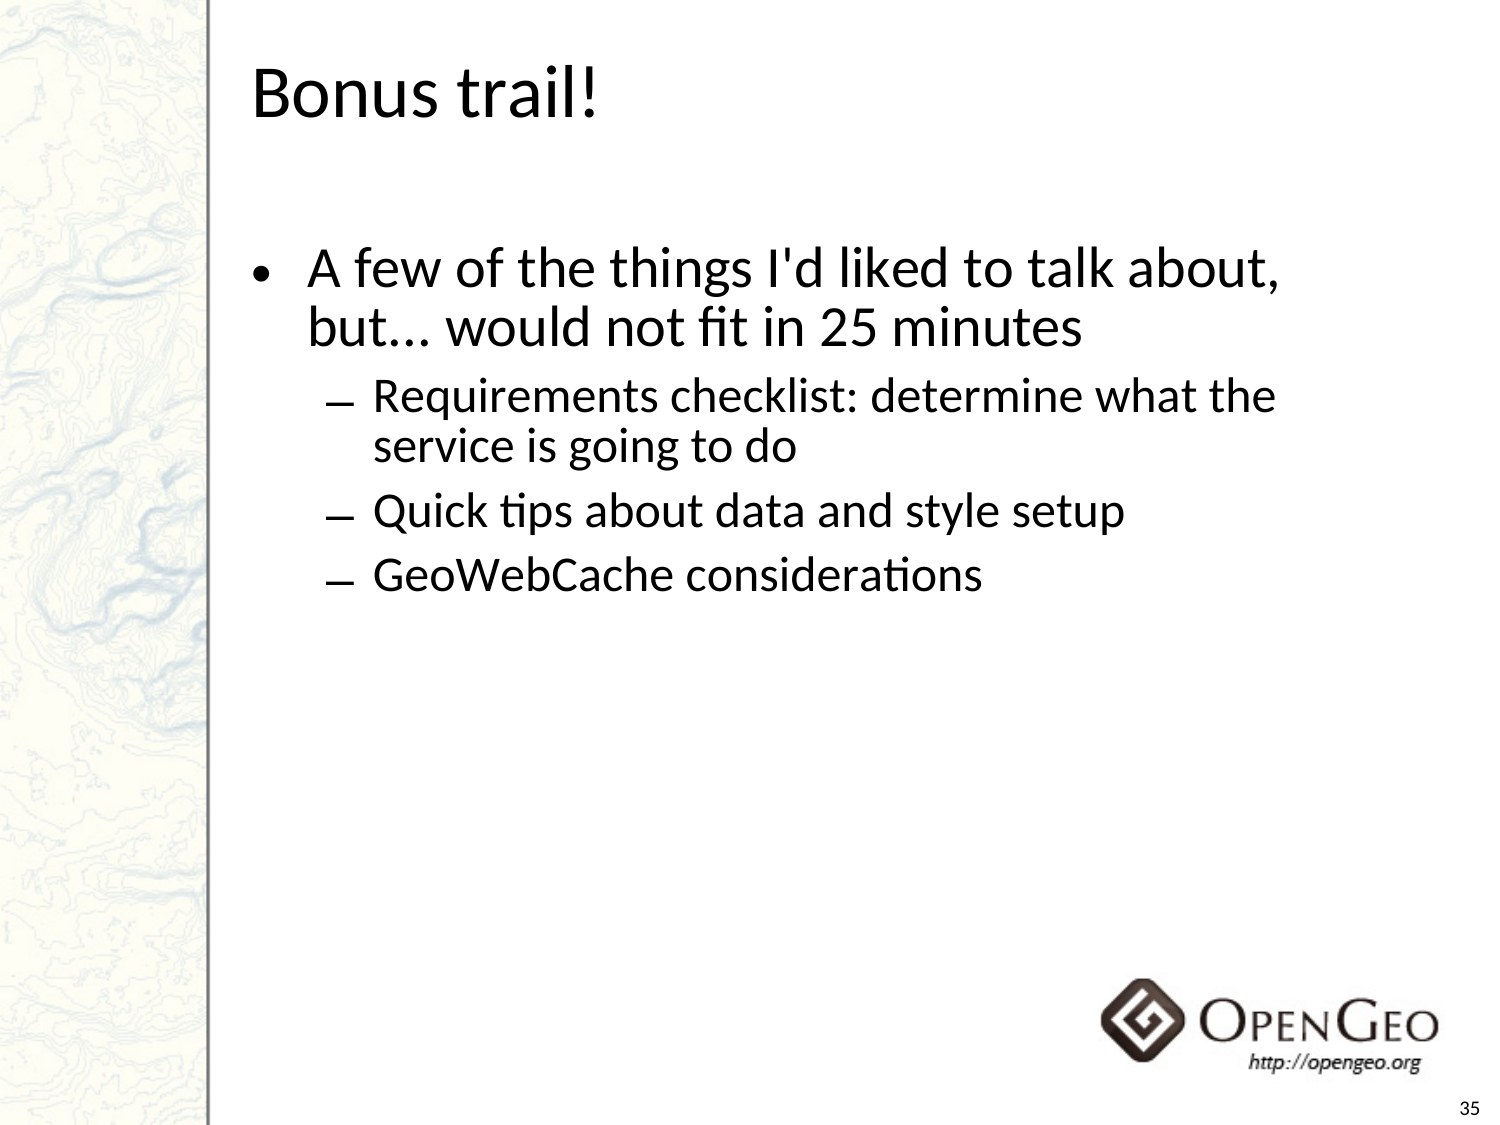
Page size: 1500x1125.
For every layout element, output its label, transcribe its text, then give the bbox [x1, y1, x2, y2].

picture [0, 0, 1500, 1125]
title Bonus trail! [236, 13, 1426, 185]
list A few of the things I'd liked to talk about, but... would not fit in 25 minutes Requirements checklist: determine what the service is going to do Quick tips about data and style setup GeoWebCache considerations [236, 236, 1426, 979]
